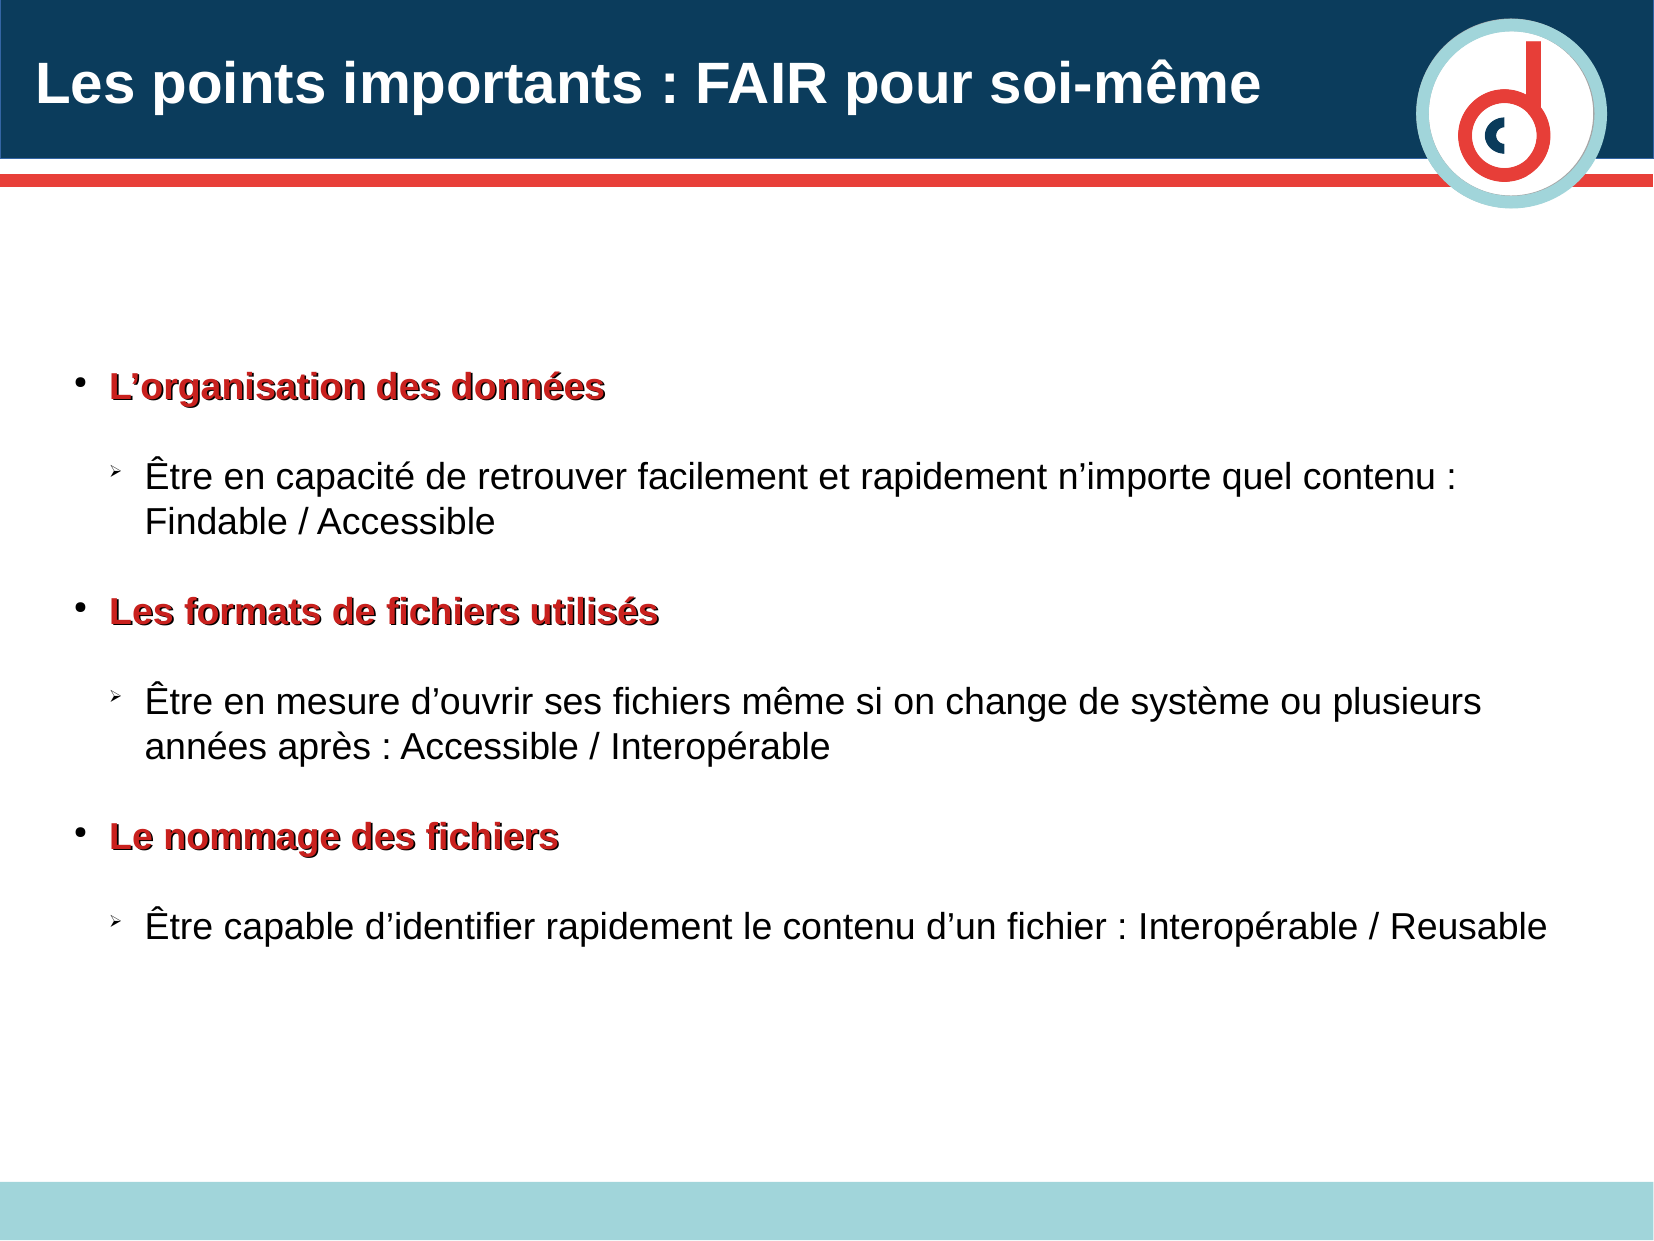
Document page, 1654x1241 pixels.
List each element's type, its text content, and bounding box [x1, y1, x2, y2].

title Les points importants : FAIR pour soi-même [35, 11, 1429, 159]
text_box L’organisation des données Être en capacité de retrouver facilement et rapidement n’importe quel contenu : Findable / Accessible Les formats de fichiers utilisés Être en mesure d’ouvrir ses fichiers même si on change de système ou plusieurs années après : Accessible / Interopérable Le nommage des fichiers Être capable d’identifier rapidement le contenu d’un fichier : Interopérable / Reusable [58, 354, 1595, 957]
